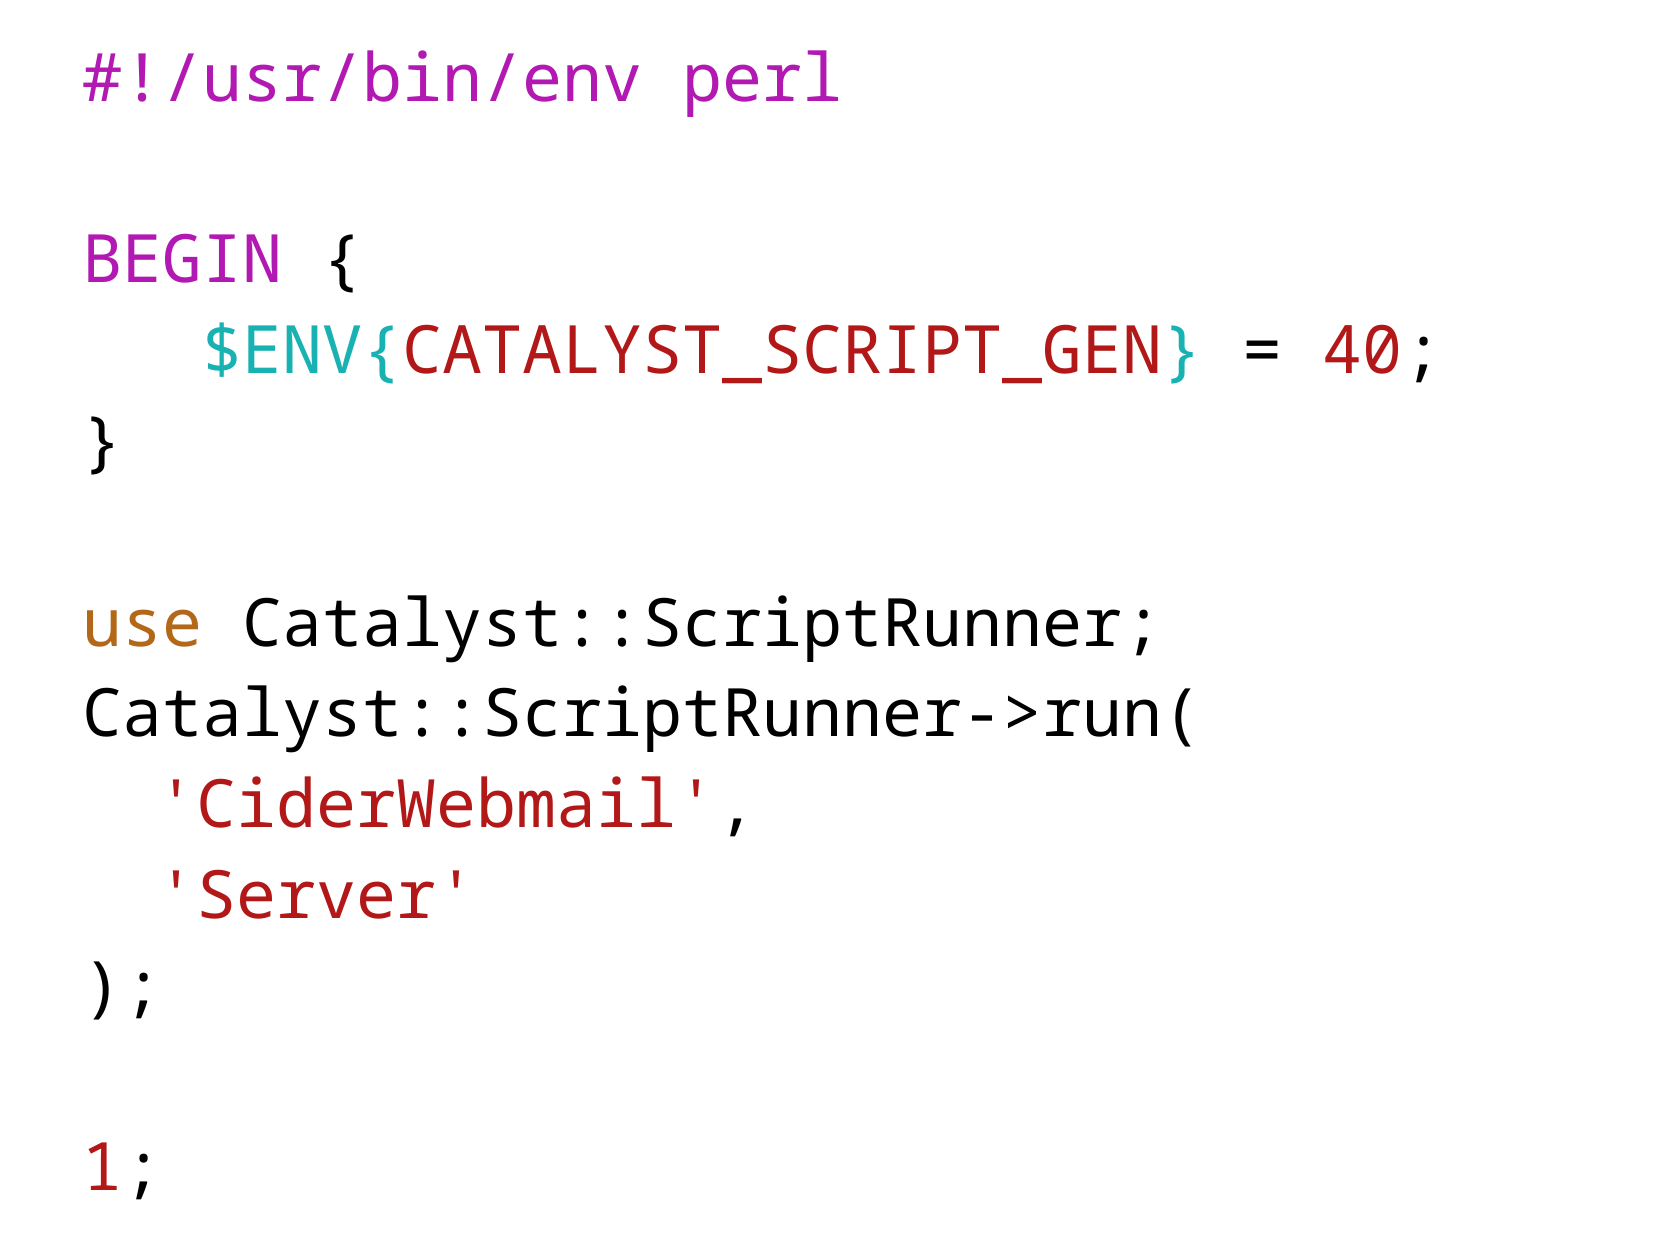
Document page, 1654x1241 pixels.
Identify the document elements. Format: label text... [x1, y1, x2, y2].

subtitle #!/usr/bin/env perl BEGIN { $ENV{CATALYST_SCRIPT_GEN} = 40; } use Catalyst::ScriptRunner; Catalyst::ScriptRunner->run( 'CiderWebmail', 'Server' ); 1; [82, 74, 1571, 1166]
